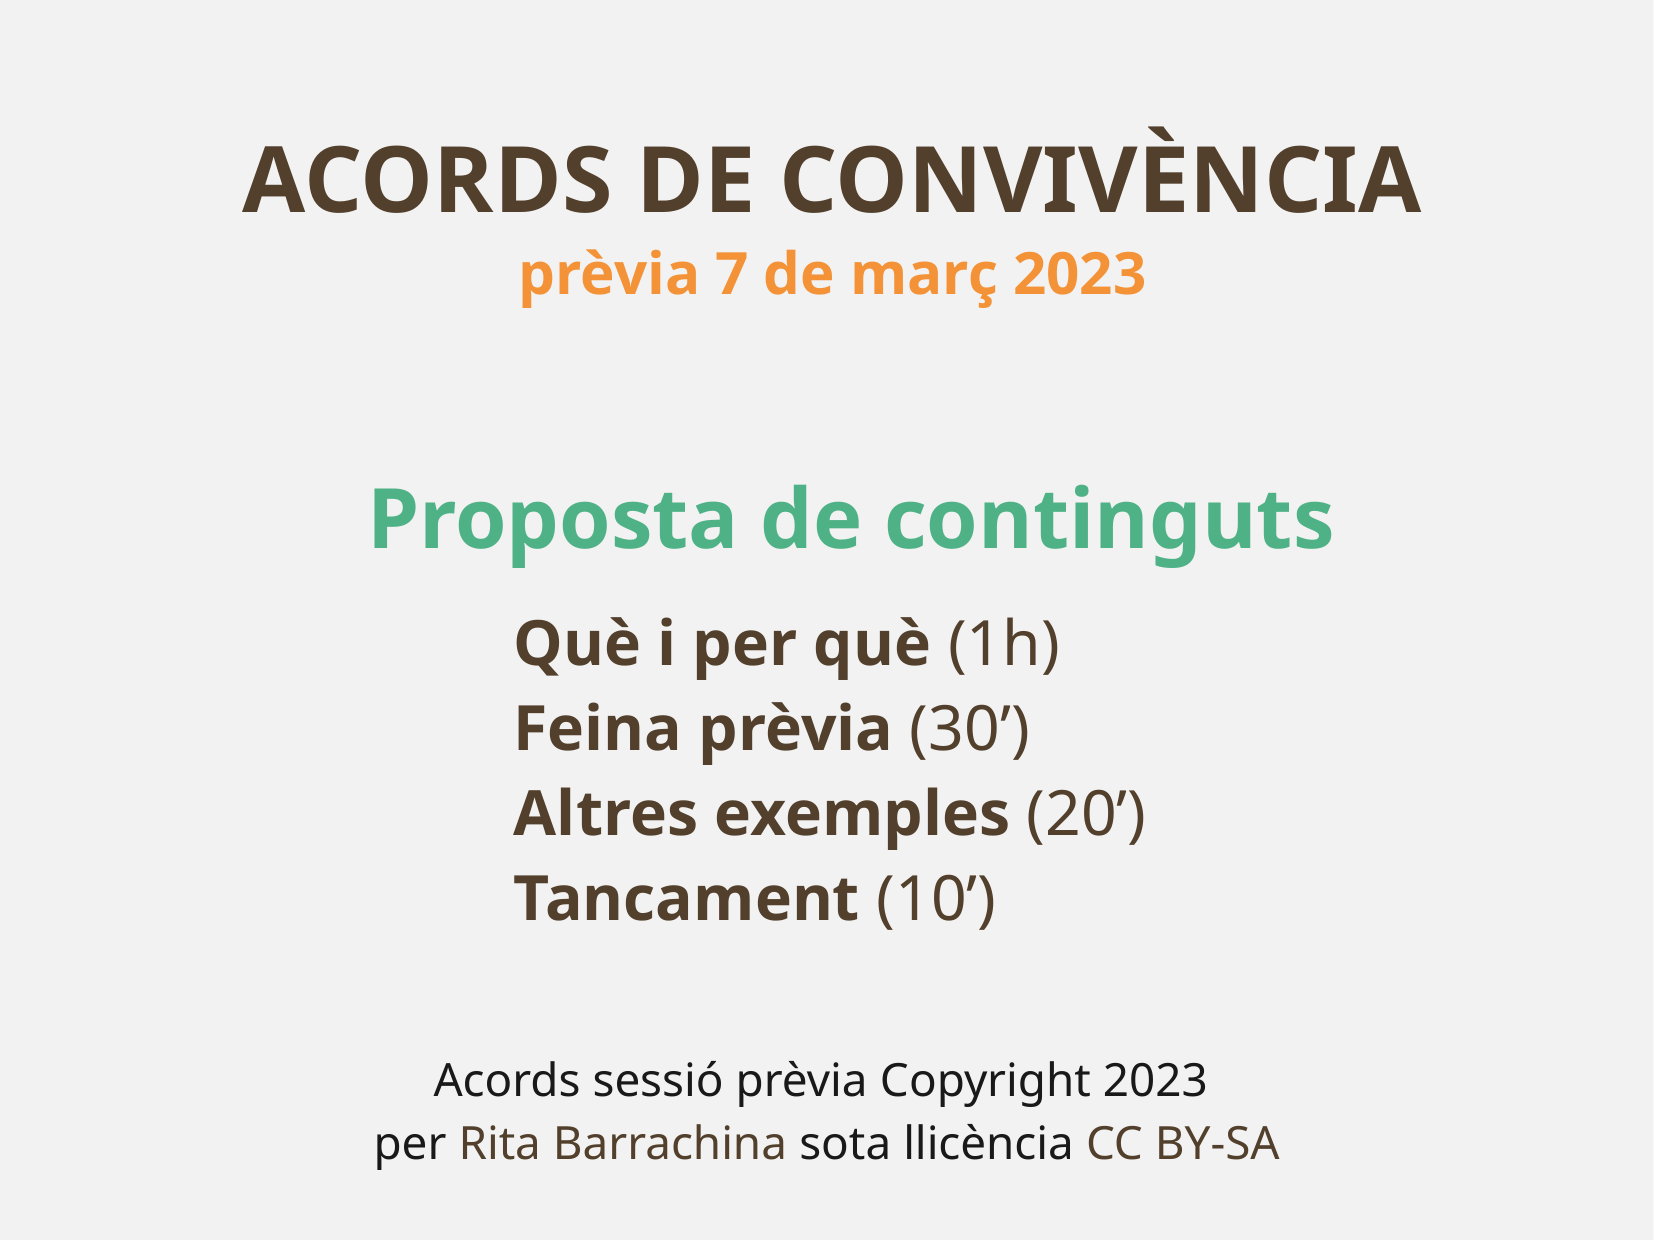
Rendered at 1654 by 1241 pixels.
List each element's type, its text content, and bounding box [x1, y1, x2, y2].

title prèvia 7 de març 2023 [448, 249, 1217, 319]
title Proposta de continguts [183, 401, 1542, 632]
title Acords sessió prèvia Copyright 2023 per Rita Barrachina sota llicència CC BY-SA [0, 1033, 1654, 1188]
title Què i per què (1h) Feina prèvia (30’) Altres exemples (20’) Tancament (10’) [513, 632, 1406, 966]
title ACORDS DE CONVIVÈNCIA [11, 106, 1654, 249]
